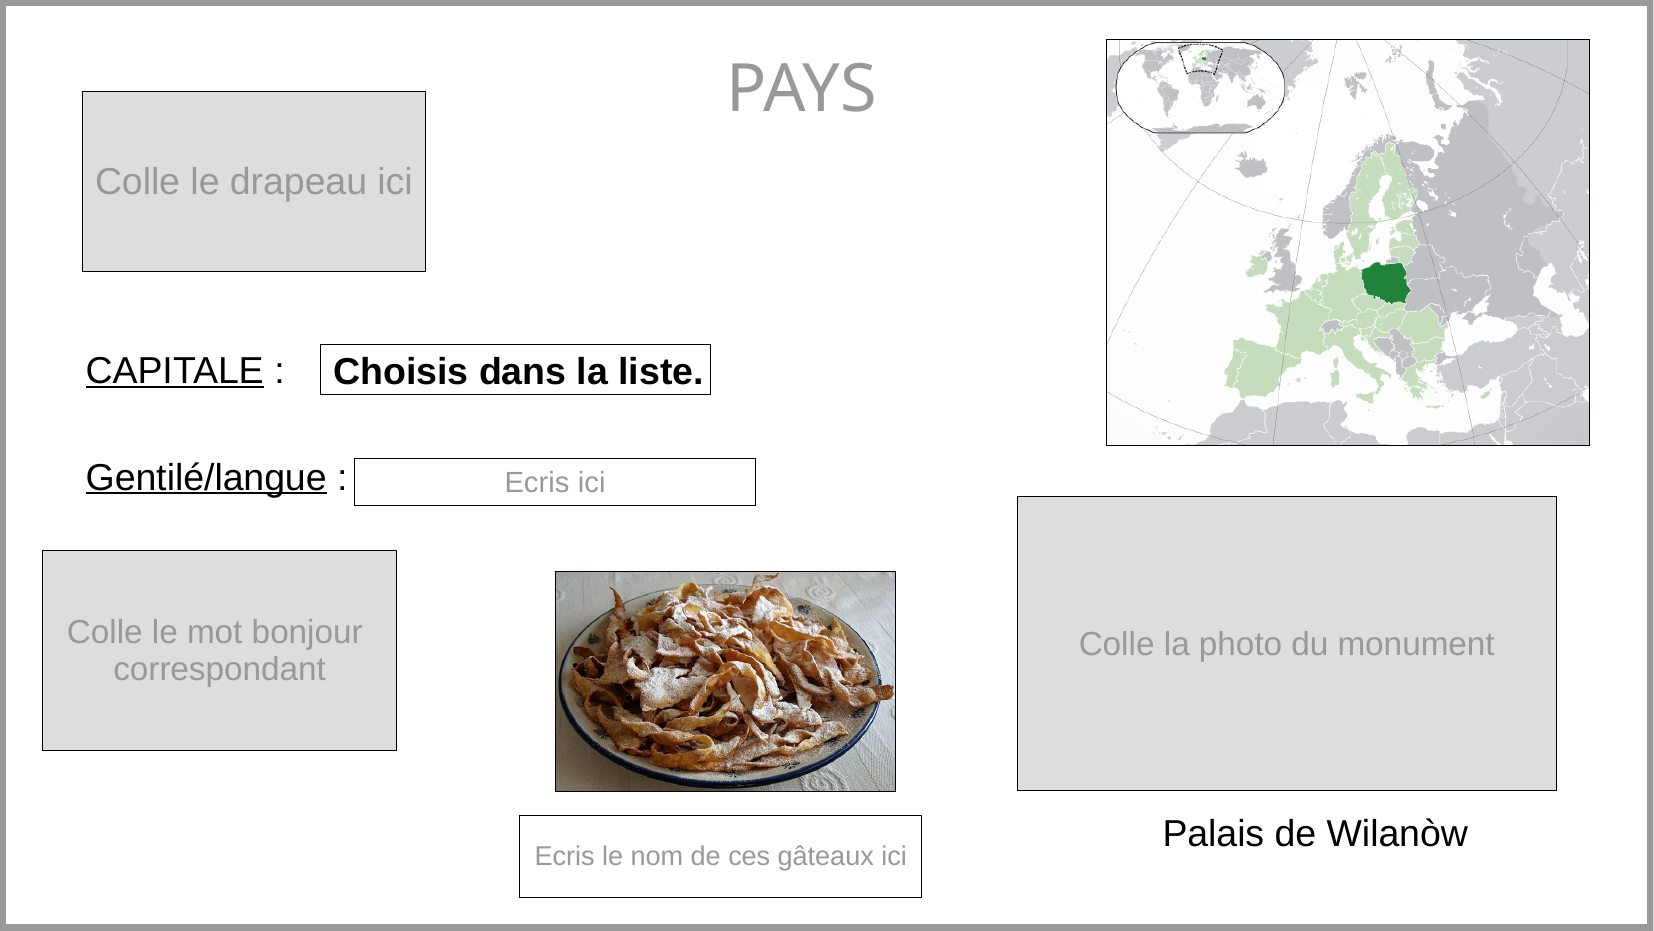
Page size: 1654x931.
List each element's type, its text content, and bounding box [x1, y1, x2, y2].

text_box CAPITALE : [70, 342, 308, 400]
text_box Ecris le nom de ces gâteaux ici [519, 815, 922, 898]
text_box PAYS [712, 32, 902, 126]
text_box Ecris ici [367, 458, 756, 506]
text_box Colle le drapeau ici [82, 91, 426, 272]
text_box Palais de Wilanòw [1147, 804, 1483, 862]
text_box Gentilé/langue : [70, 448, 367, 506]
picture [1106, 39, 1590, 446]
text_box Colle la photo du monument [1017, 496, 1557, 791]
picture [555, 571, 896, 792]
text_box Colle le mot bonjour correspondant [42, 550, 397, 751]
